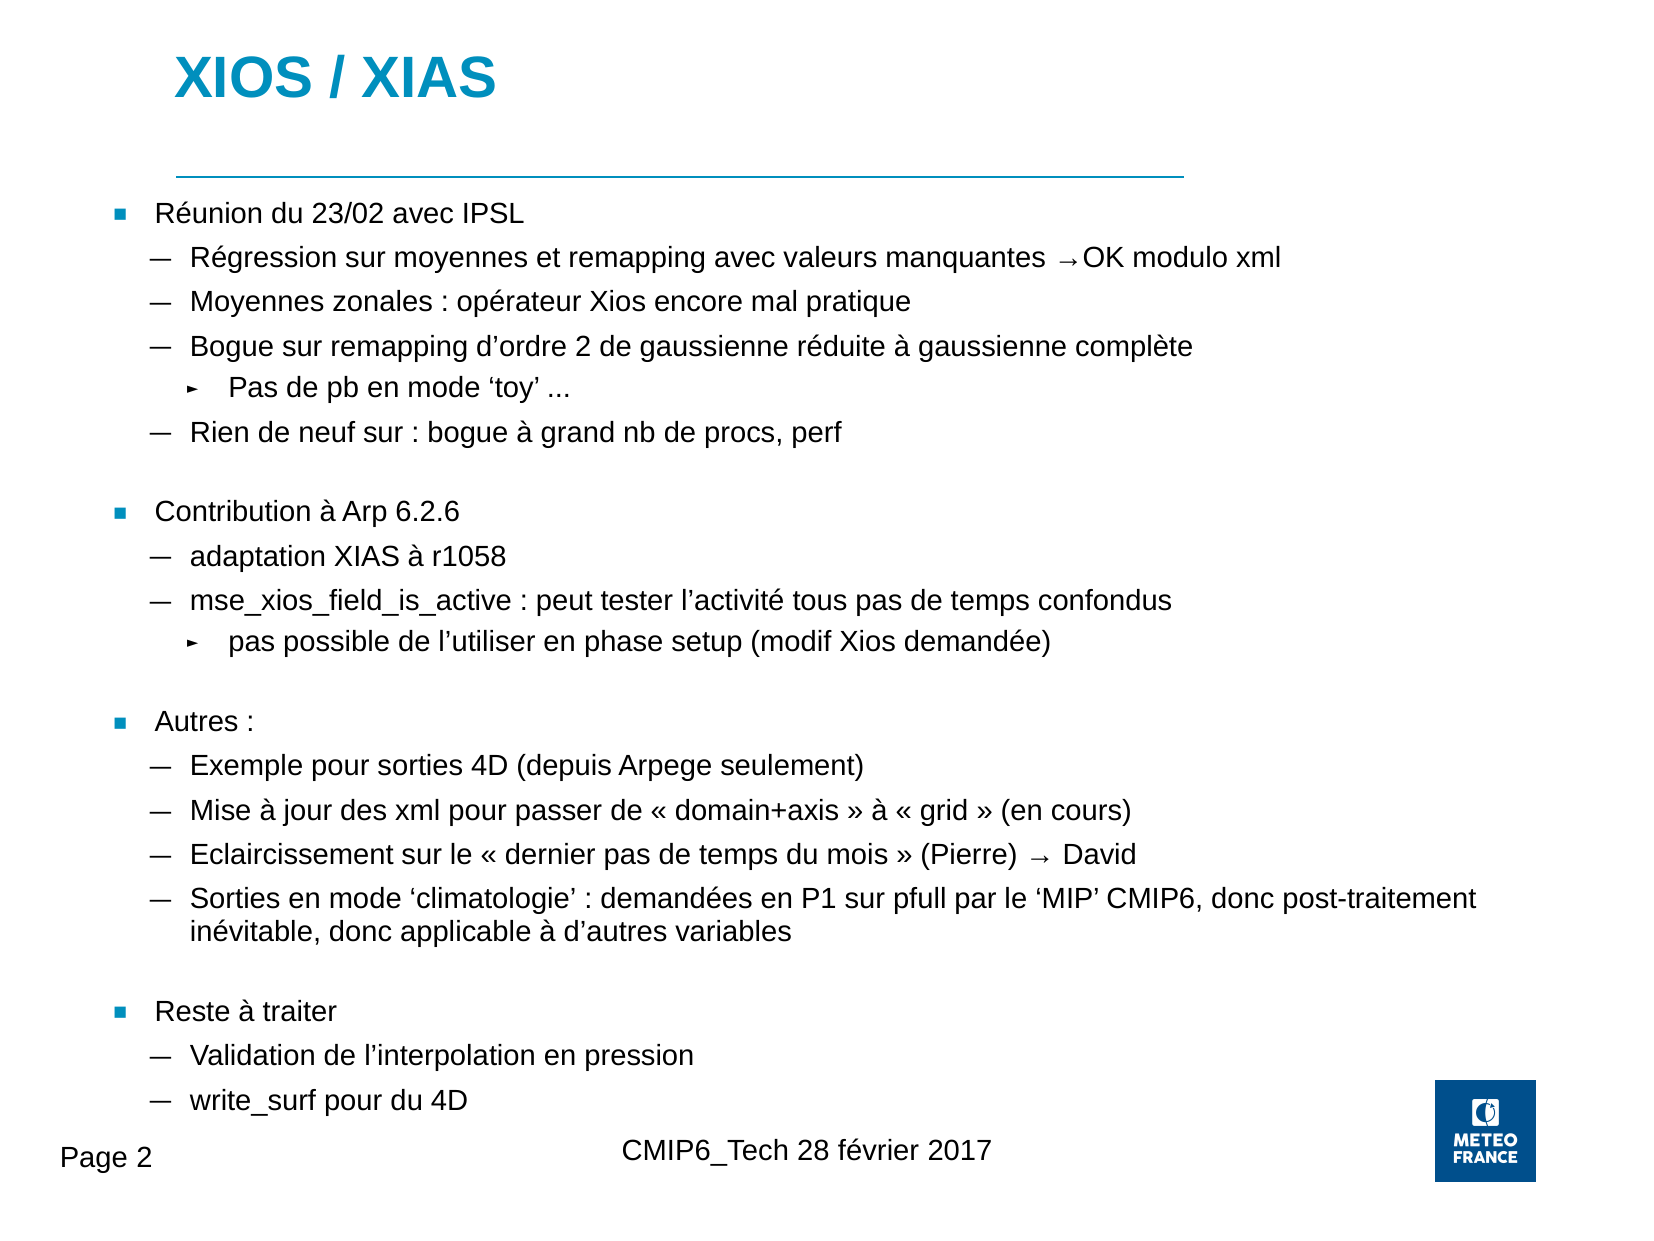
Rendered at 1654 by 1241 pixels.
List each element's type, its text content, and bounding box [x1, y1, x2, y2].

picture [1435, 1134, 1536, 1182]
list Réunion du 23/02 avec IPSL Régression sur moyennes et remapping avec valeurs manquantes →OK modulo xml Moyennes zonales : opérateur Xios encore mal pratique Bogue sur remapping d’ordre 2 de gaussienne réduite à gaussienne complète Pas de pb en mode ‘toy’ ... Rien de neuf sur : bogue à grand nb de procs, perf Contribution à Arp 6.2.6 adaptation XIAS à r1058 mse_xios_field_is_active : peut tester l’activité tous pas de temps confondus pas possible de l’utiliser en phase setup (modif Xios demandée) Autres : Exemple pour sorties 4D (depuis Arpege seulement) Mise à jour des xml pour passer de « domain+axis » à « grid » (en cours) Eclaircissement sur le « dernier pas de temps du mois » (Pierre) → David Sorties en mode ‘climatologie’ : demandées en P1 sur pfull par le ‘MIP’ CMIP6, donc post-traitement inévitable, donc applicable à d’autres variables Reste à traiter Validation de l’interpolation en pression write_surf pour du 4D [104, 196, 1600, 1134]
title XIOS / XIAS [174, 0, 1654, 156]
